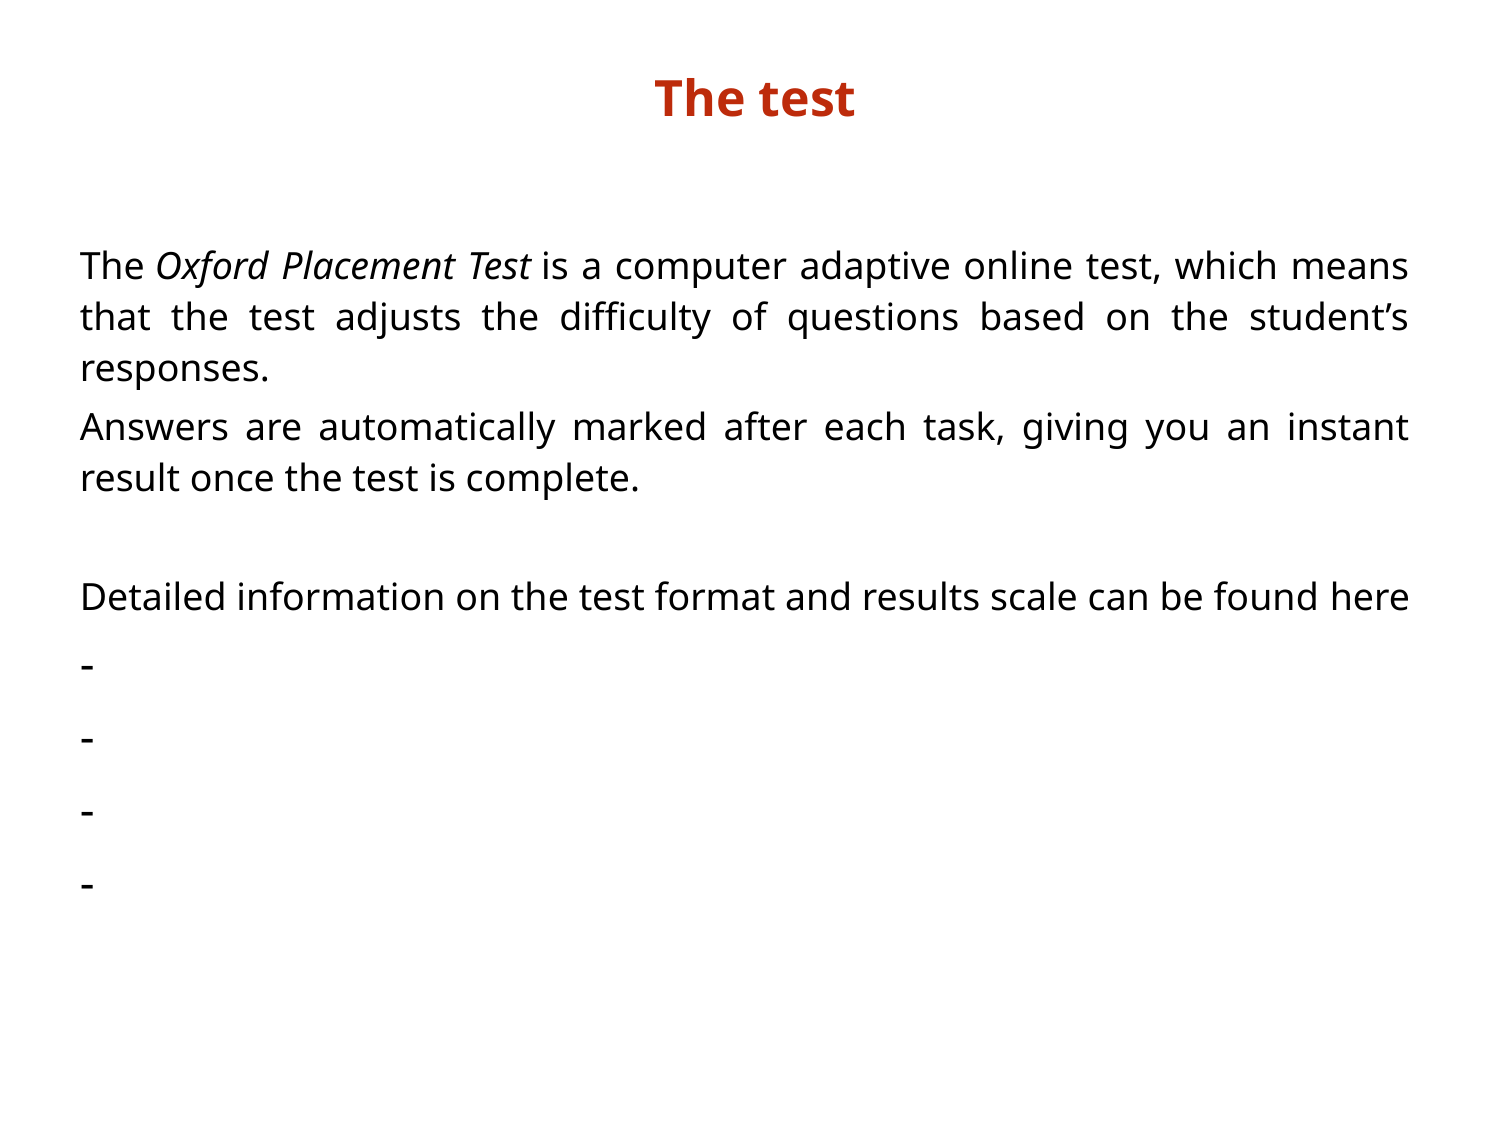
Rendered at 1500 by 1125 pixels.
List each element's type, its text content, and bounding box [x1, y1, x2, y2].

list The Oxford Placement Test is a computer adaptive online test, which means that the test adjusts the difficulty of questions based on the student’s responses. Answers are automatically marked after each task, giving you an instant result once the test is complete. Detailed information on the test format and results scale can be found here [64, 231, 1447, 976]
list The test [64, 78, 1447, 185]
